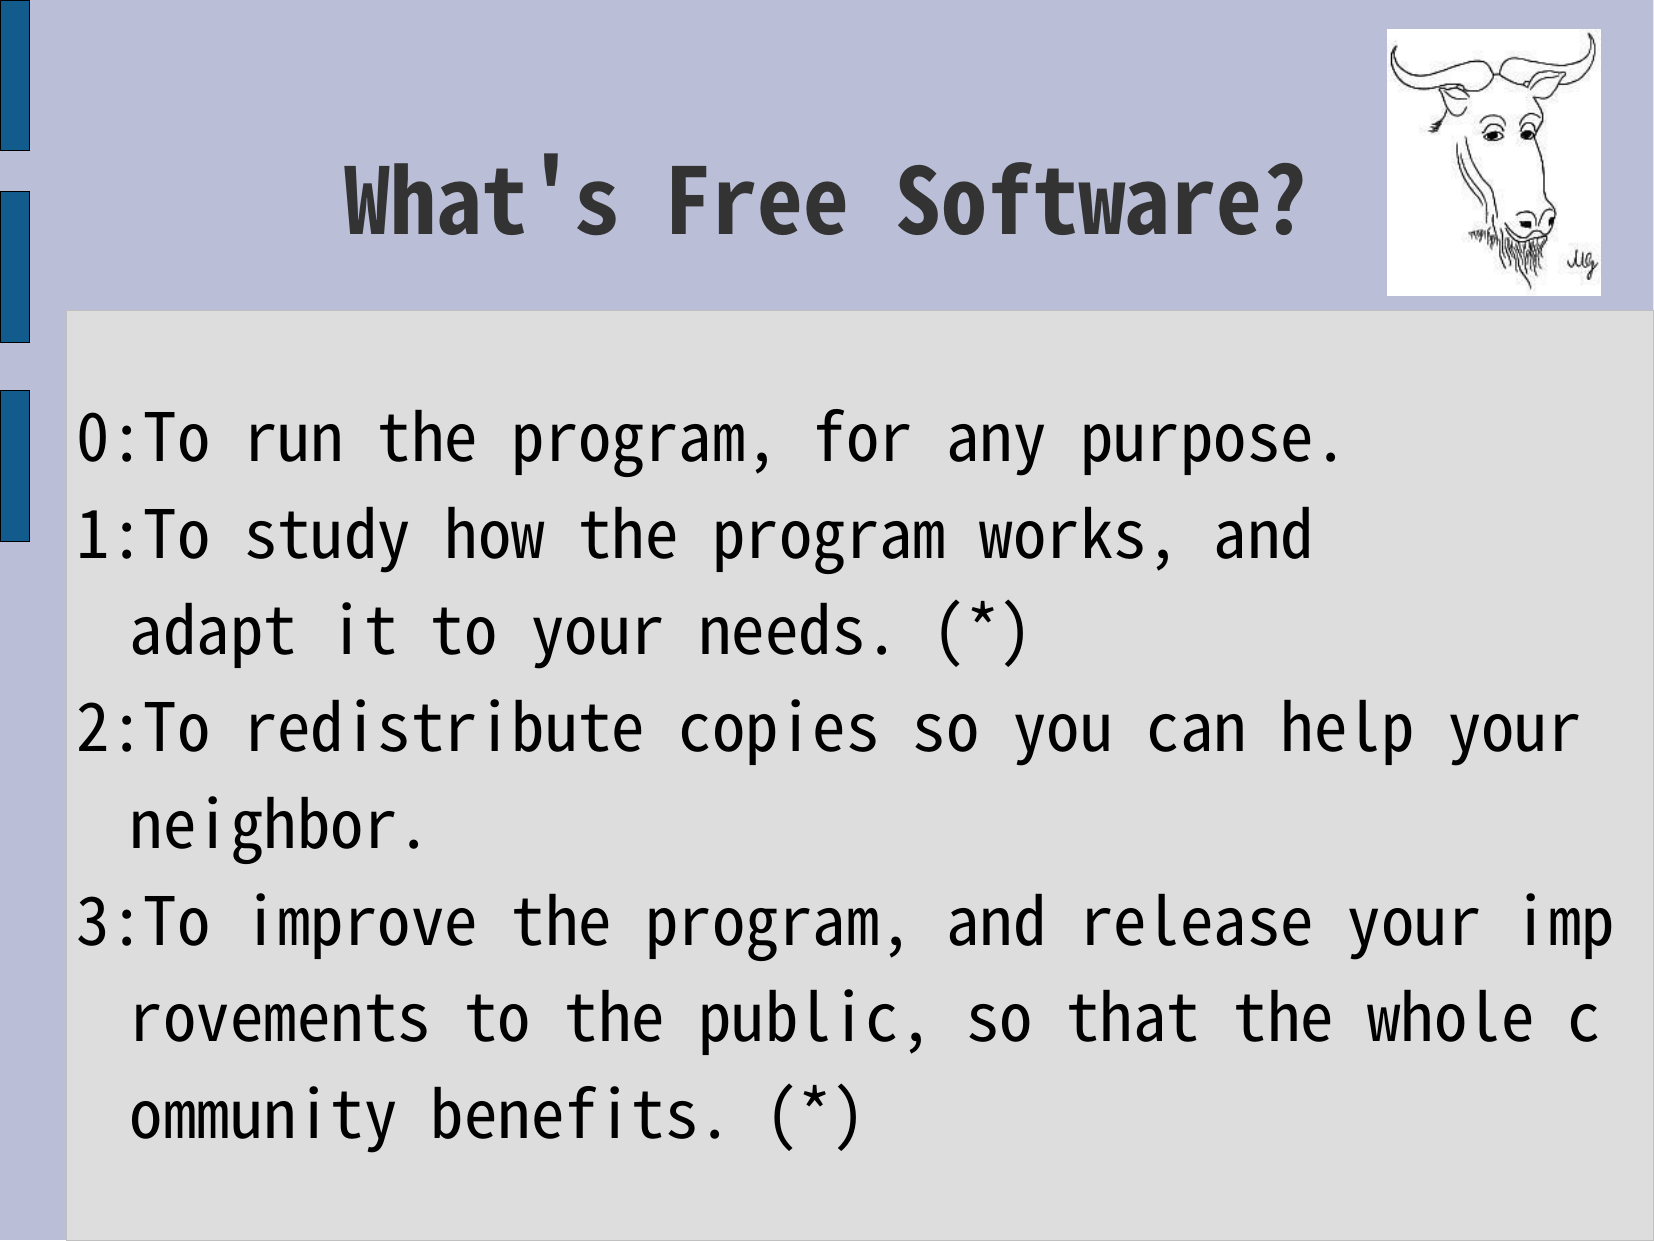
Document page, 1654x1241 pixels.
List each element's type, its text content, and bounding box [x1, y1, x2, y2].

list 0:To run the program, for any purpose. 1:To study how the program works, and adapt it to your needs. (*) 2:To redistribute copies so you can help your neighbor. 3:To improve the program, and release your improvements to the public, so that the whole community benefits. (*) (*) Access to the source code is a precondition for this. [59, 383, 1625, 1241]
picture [1387, 29, 1601, 296]
title What's Free Software? [121, 91, 1534, 299]
